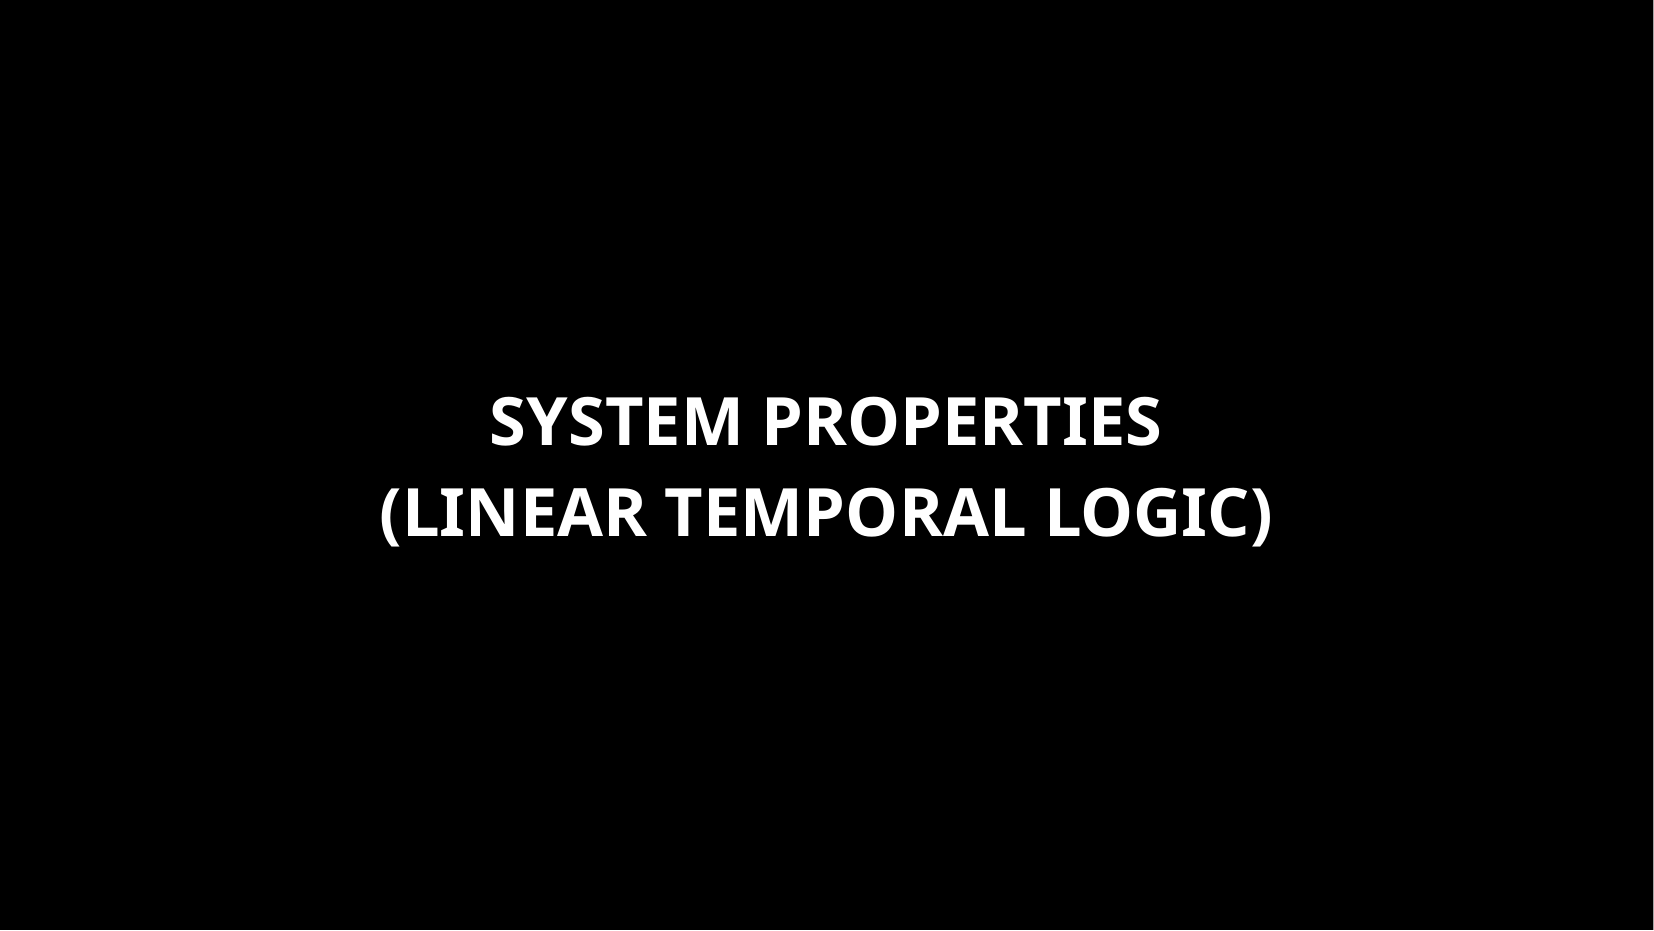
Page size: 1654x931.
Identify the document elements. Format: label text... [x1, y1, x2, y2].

title SYSTEM PROPERTIES (LINEAR TEMPORAL LOGIC) [82, 384, 1571, 547]
